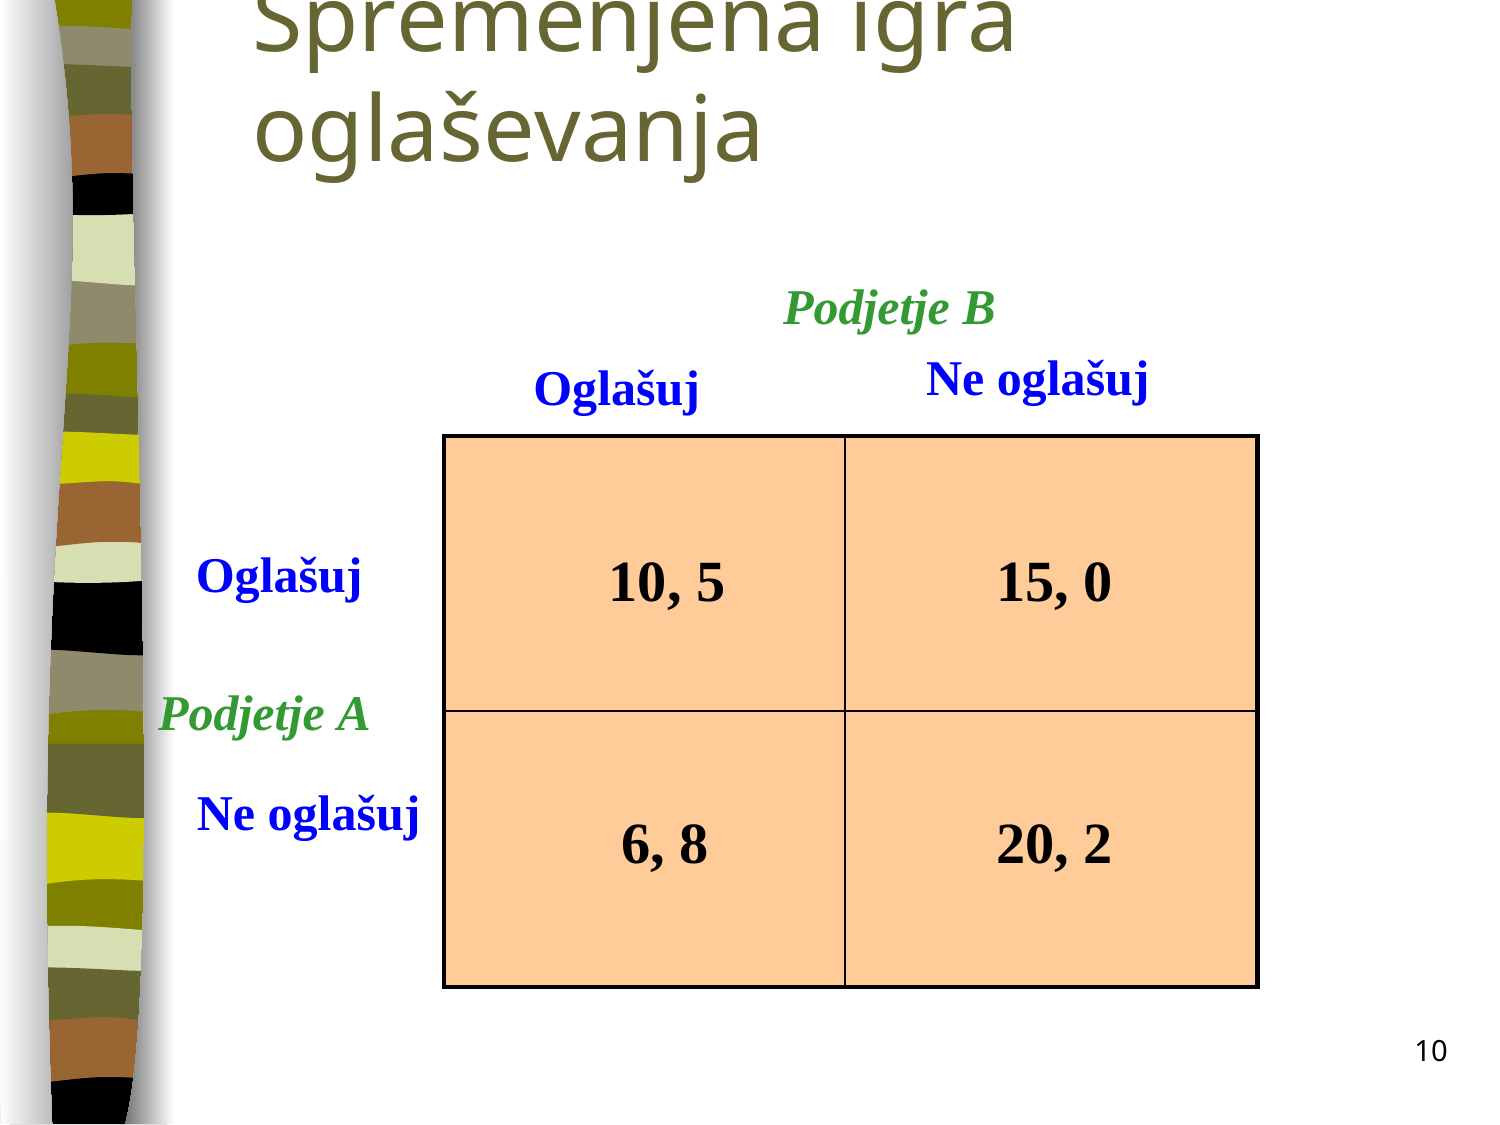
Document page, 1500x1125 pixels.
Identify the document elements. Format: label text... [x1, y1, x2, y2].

text_box Oglašuj [518, 348, 716, 423]
text_box Oglašuj [181, 535, 378, 611]
text_box Podjetje B [768, 267, 1011, 342]
text_box Ne oglašuj [181, 773, 436, 848]
text_box Podjetje A [143, 673, 386, 748]
text_box 10, 5 [593, 535, 741, 621]
text_box 20, 2 [981, 798, 1128, 883]
text_box <number> [1149, 1025, 1463, 1101]
text_box Ne oglašuj [911, 337, 1165, 413]
title Spremenjena igra oglaševanja [237, 0, 1500, 188]
text_box 6, 8 [606, 798, 724, 883]
text_box [444, 435, 1258, 987]
text_box 15, 0 [981, 535, 1128, 621]
